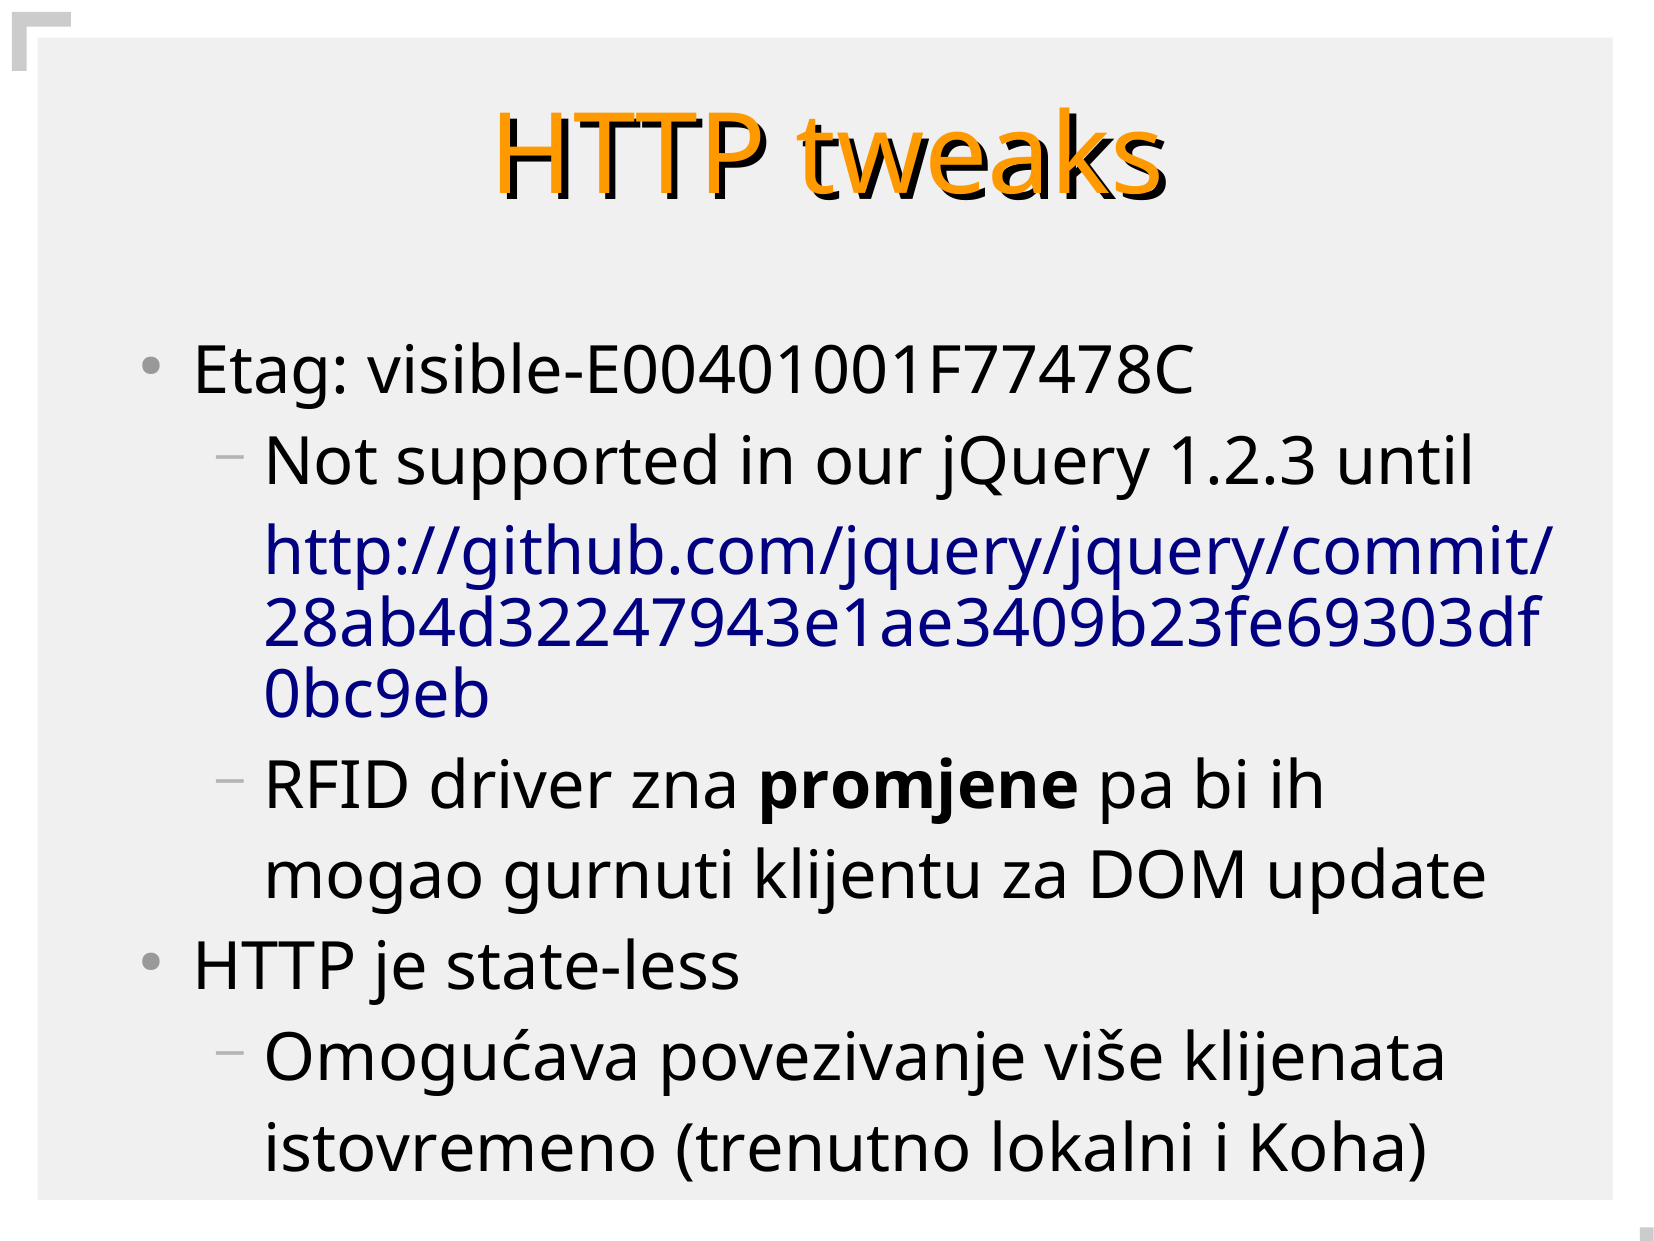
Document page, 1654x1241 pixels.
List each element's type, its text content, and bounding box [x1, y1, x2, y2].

list Etag: visible-E00401001F77478C Not supported in our jQuery 1.2.3 until http://github.com/jquery/jquery/commit/28ab4d32247943e1ae3409b23fe69303df0bc9eb RFID driver zna promjene pa bi ih mogao gurnuti klijentu za DOM update HTTP je state-less Omogućava povezivanje više klijenata istovremeno (trenutno lokalni i Koha) [121, 322, 1561, 1132]
title HTTP tweaks [121, 46, 1534, 254]
